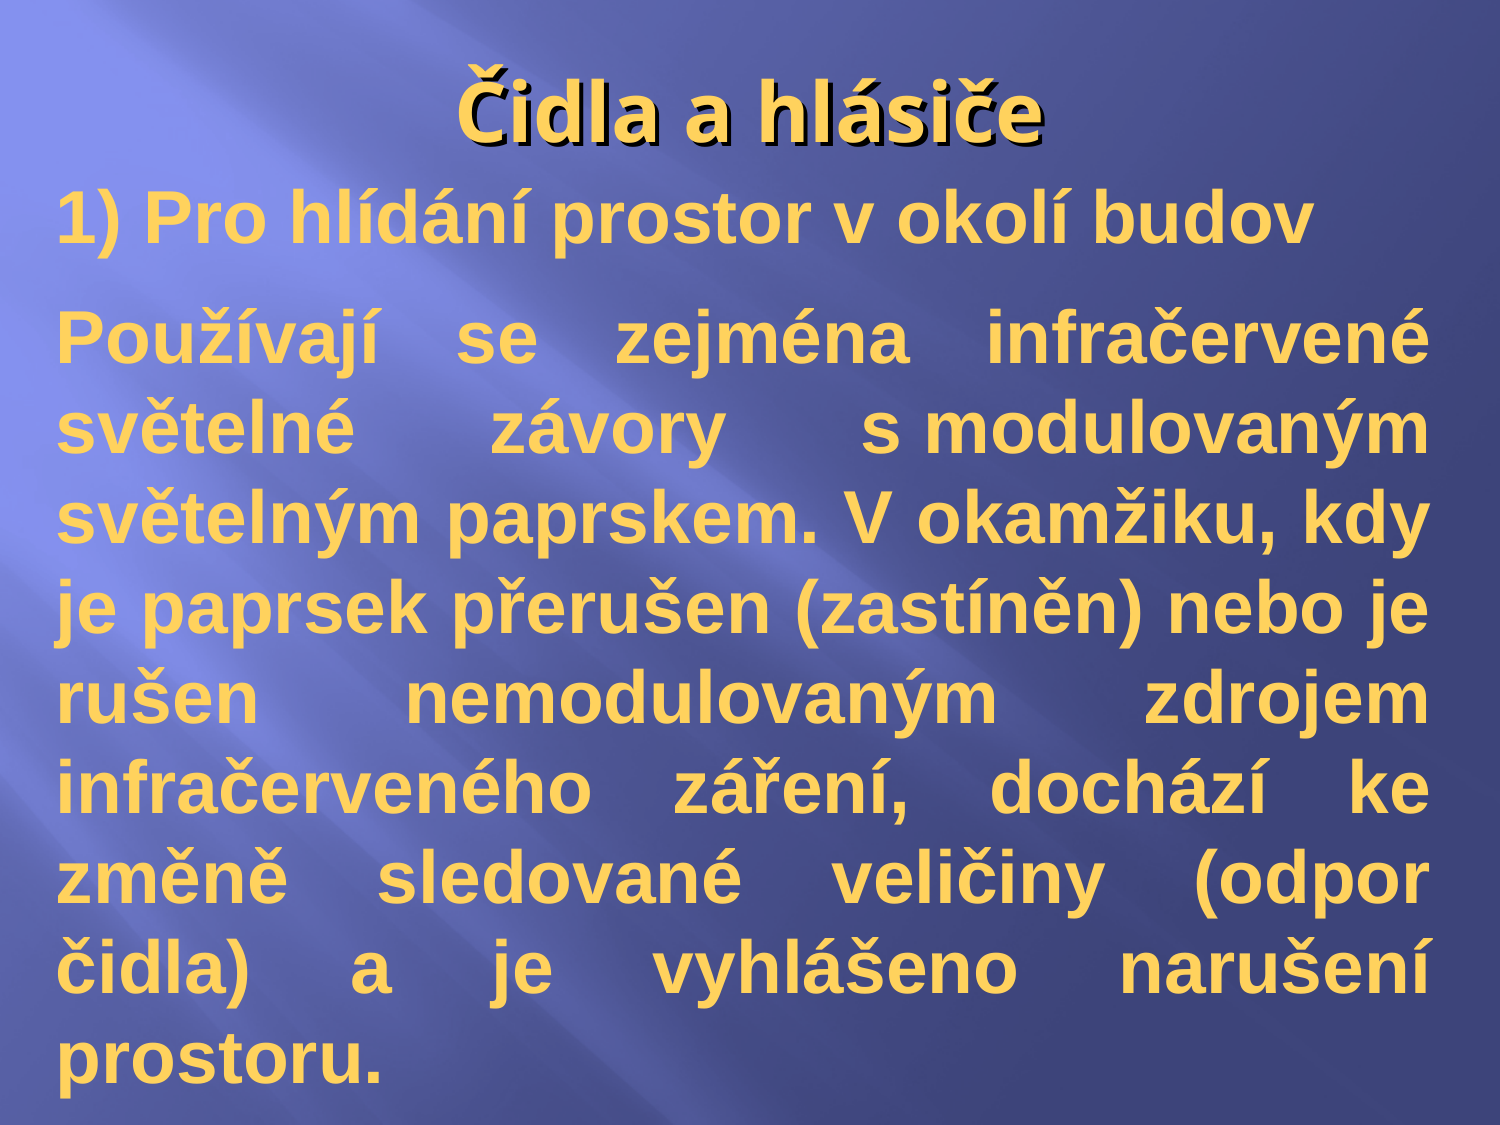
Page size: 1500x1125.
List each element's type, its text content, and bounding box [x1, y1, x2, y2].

text_box 1) Pro hlídání prostor v okolí budov Používají se zejména infračervené světelné závory s modulovaným světelným paprskem. V okamžiku, kdy je paprsek přerušen (zastíněn) nebo je rušen nemodulovaným zdrojem infračerveného záření, dochází ke změně sledované veličiny (odpor čidla) a je vyhlášeno narušení prostoru. [41, 172, 1447, 1094]
title Čidla a hlásiče [75, 45, 1426, 172]
picture [0, 0, 1500, 1125]
